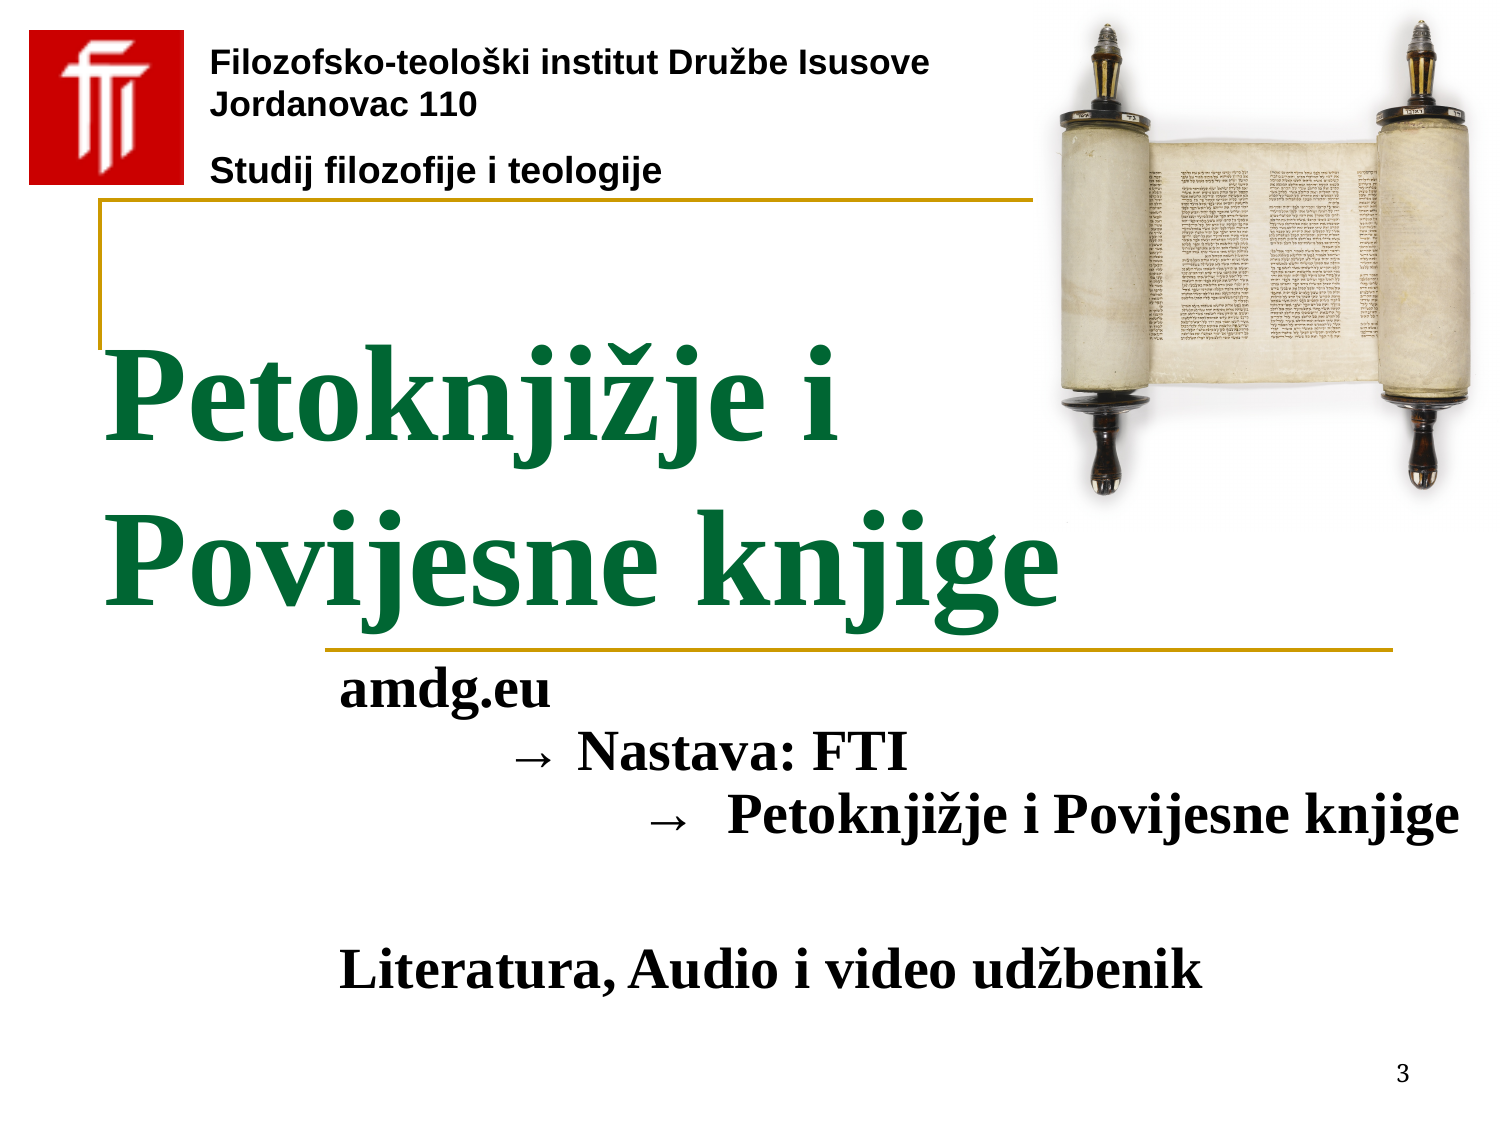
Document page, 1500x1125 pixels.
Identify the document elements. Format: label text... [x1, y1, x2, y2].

title Petoknjižje i Povijesne knjige [88, 295, 1375, 650]
picture [29, 30, 184, 185]
picture [1033, 0, 1500, 532]
subtitle amdg.eu → Nastava: FTI → Petoknjižje i Povijesne knjige Literatura, Audio i video udžbenik [324, 649, 1500, 1125]
text_box Filozofsko-teološki institut Družbe Isusove Jordanovac 110 Studij filozofije i teologije [194, 31, 963, 199]
